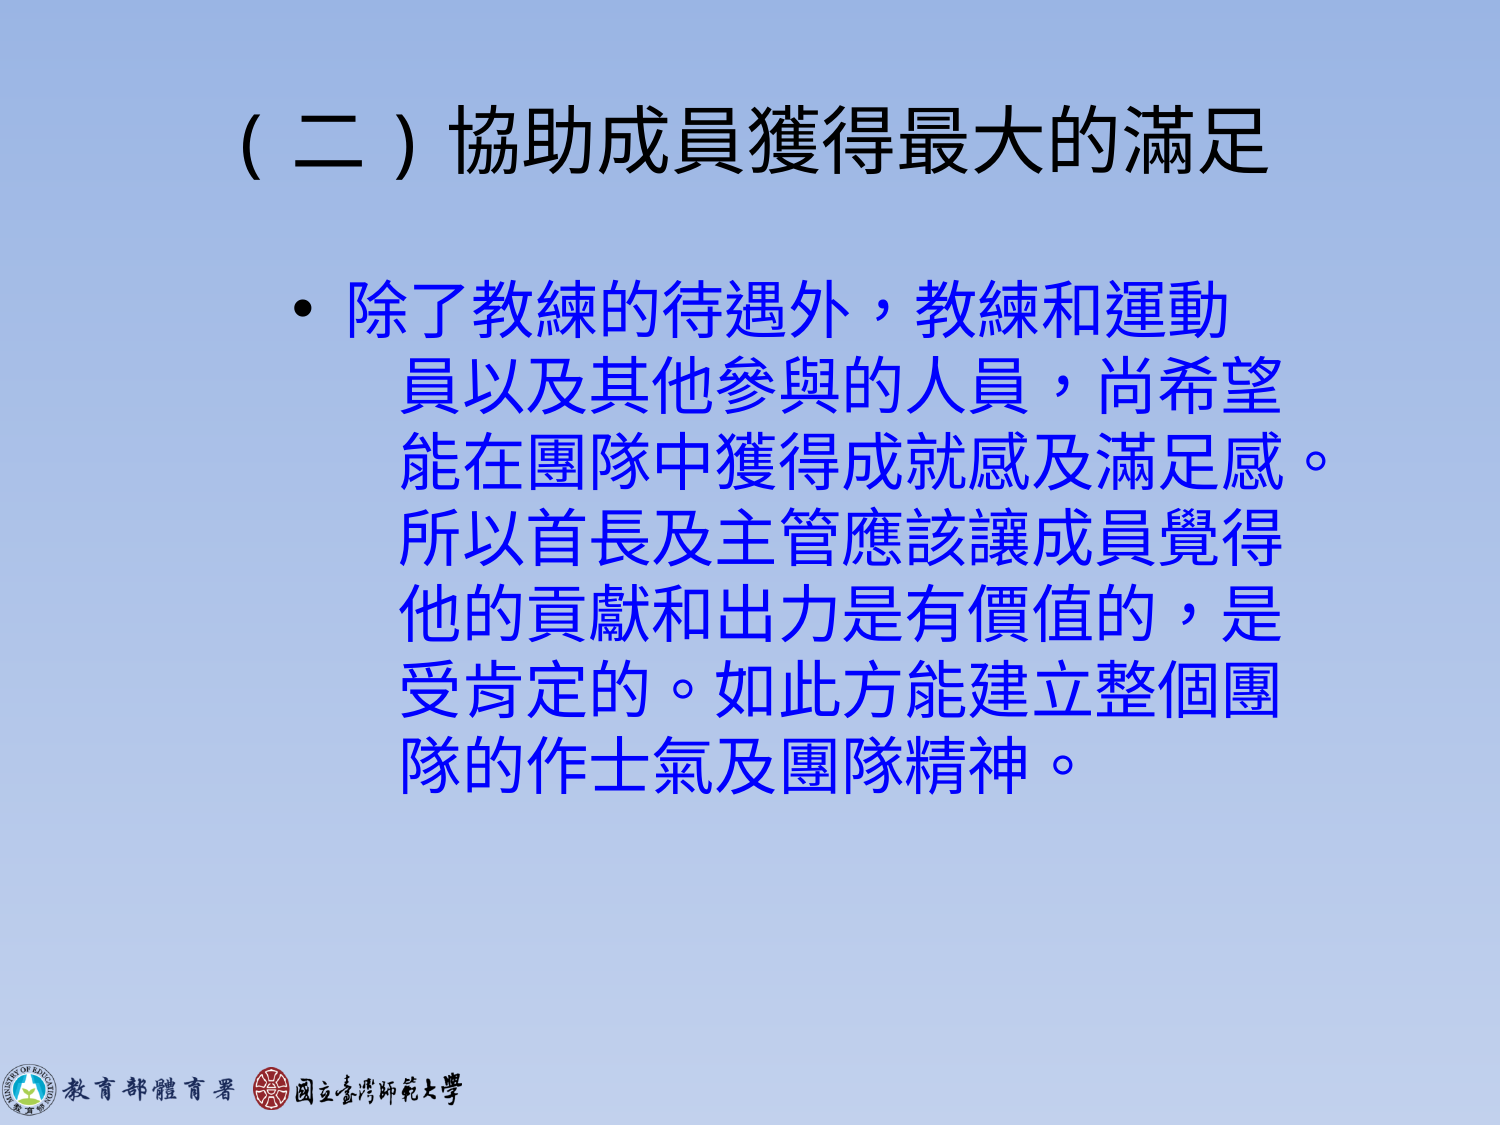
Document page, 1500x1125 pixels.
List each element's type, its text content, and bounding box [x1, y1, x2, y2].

list 除了教練的待遇外，教練和運動員以及其他參與的人員，尚希望能在團隊中獲得成就感及滿足感。所以首長及主管應該讓成員覺得他的貢獻和出力是有價值的，是受肯定的。如此方能建立整個團隊的作士氣及團隊精神。 [276, 262, 1300, 888]
title (二)協助成員獲得最大的滿足 [75, 45, 1426, 233]
